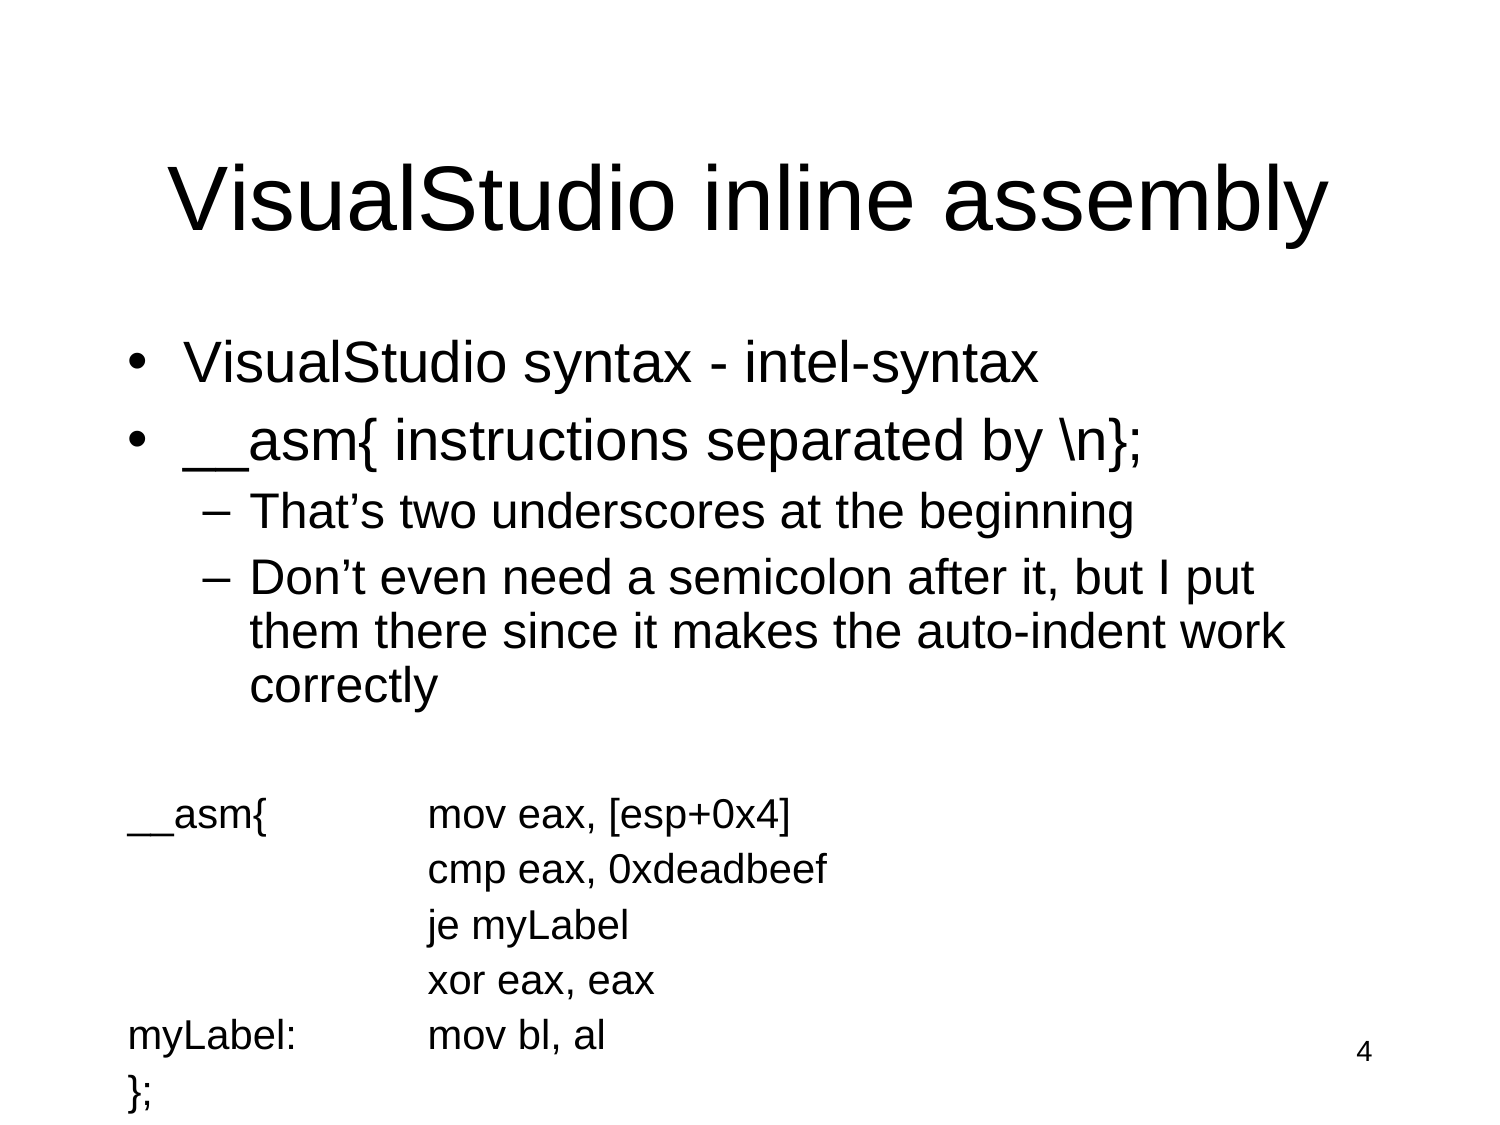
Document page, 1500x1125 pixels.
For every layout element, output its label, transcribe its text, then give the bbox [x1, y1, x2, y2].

title VisualStudio inline assembly [112, 99, 1388, 288]
list VisualStudio syntax - intel-syntax __asm{ instructions separated by \n}; That’s two underscores at the beginning Don’t even need a semicolon after it, but I put them there since it makes the auto-indent work correctly __asm{ mov eax, [esp+0x4] cmp eax, 0xdeadbeef je myLabel xor eax, eax myLabel: mov bl, al }; [112, 324, 1388, 1122]
